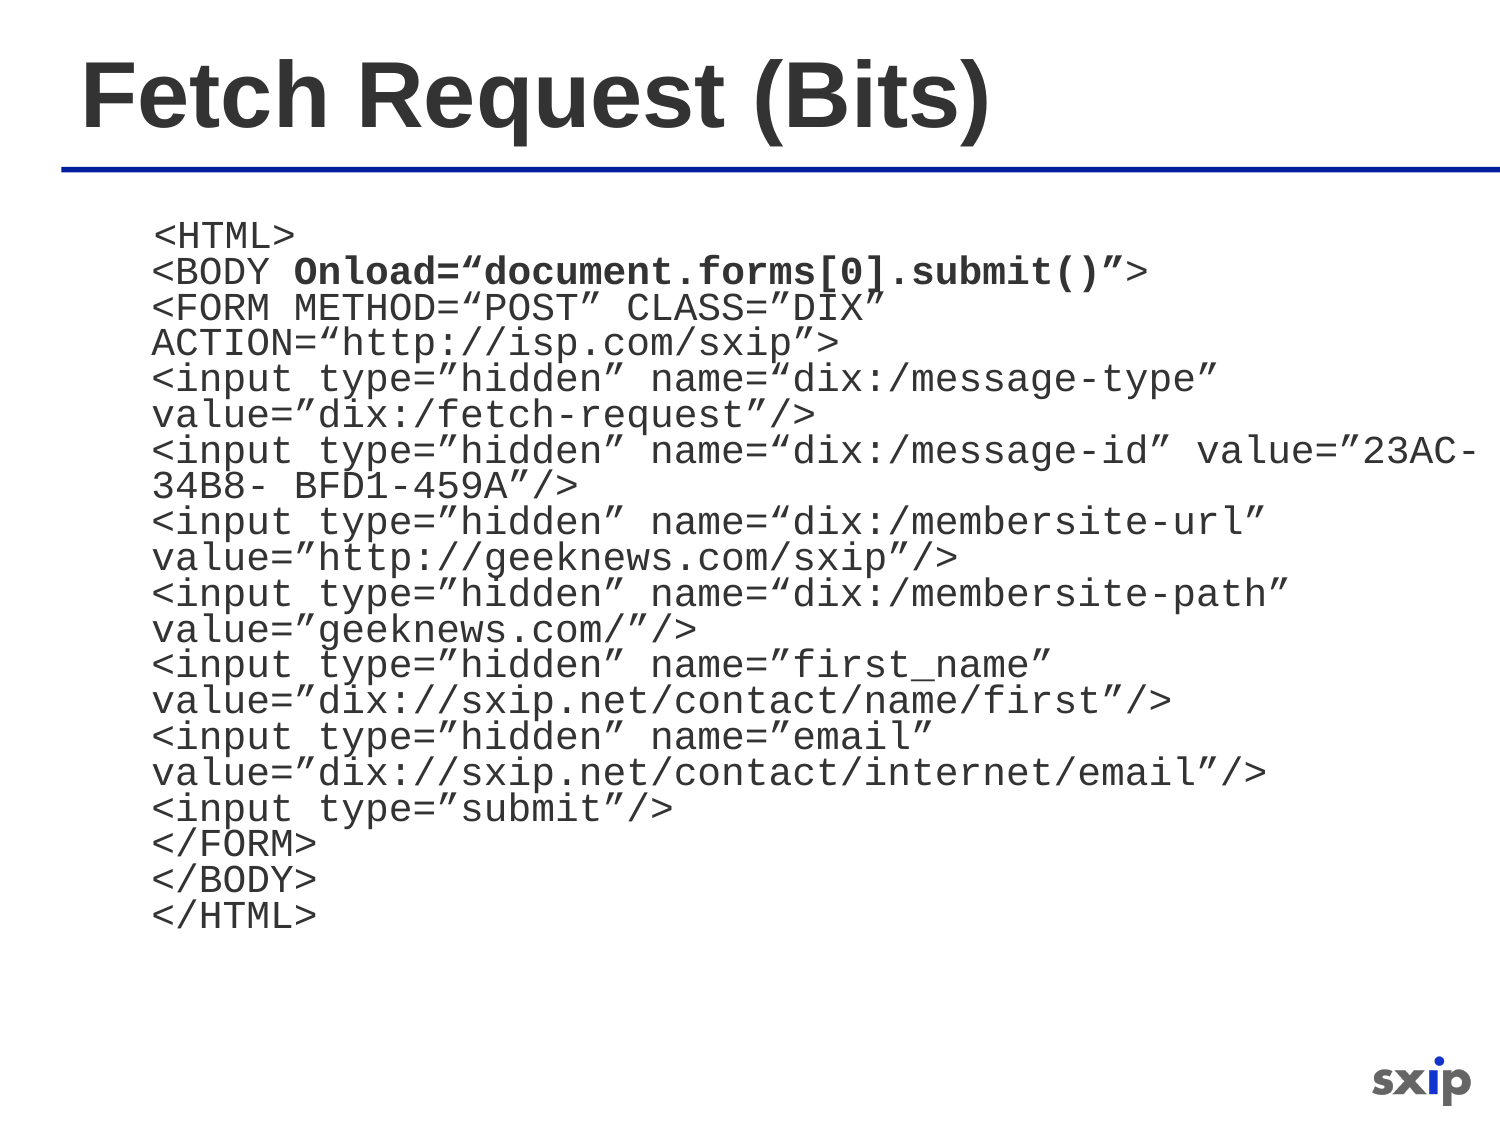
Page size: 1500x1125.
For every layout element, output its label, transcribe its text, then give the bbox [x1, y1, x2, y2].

list <HTML> <BODY Onload=“document.forms[0].submit()”> <FORM METHOD=“POST” CLASS=”DIX” ACTION=“http://isp.com/sxip”> <input type=”hidden” name=“dix:/message-type” value=”dix:/fetch-request”/> <input type=”hidden” name=“dix:/message-id” value=”23AC-34B8- BFD1-459A”/> <input type=”hidden” name=“dix:/membersite-url” value=”http://geeknews.com/sxip”/> <input type=”hidden” name=“dix:/membersite-path” value=”geeknews.com/”/> <input type=”hidden” name=”first_name” value=”dix://sxip.net/contact/name/first”/> <input type=”hidden” name=”email” value=”dix://sxip.net/contact/internet/email”/> <input type=”submit”/> </FORM> </BODY> </HTML> [117, 219, 1495, 1041]
picture [1372, 1056, 1471, 1106]
title Fetch Request (Bits) [61, 21, 1495, 169]
